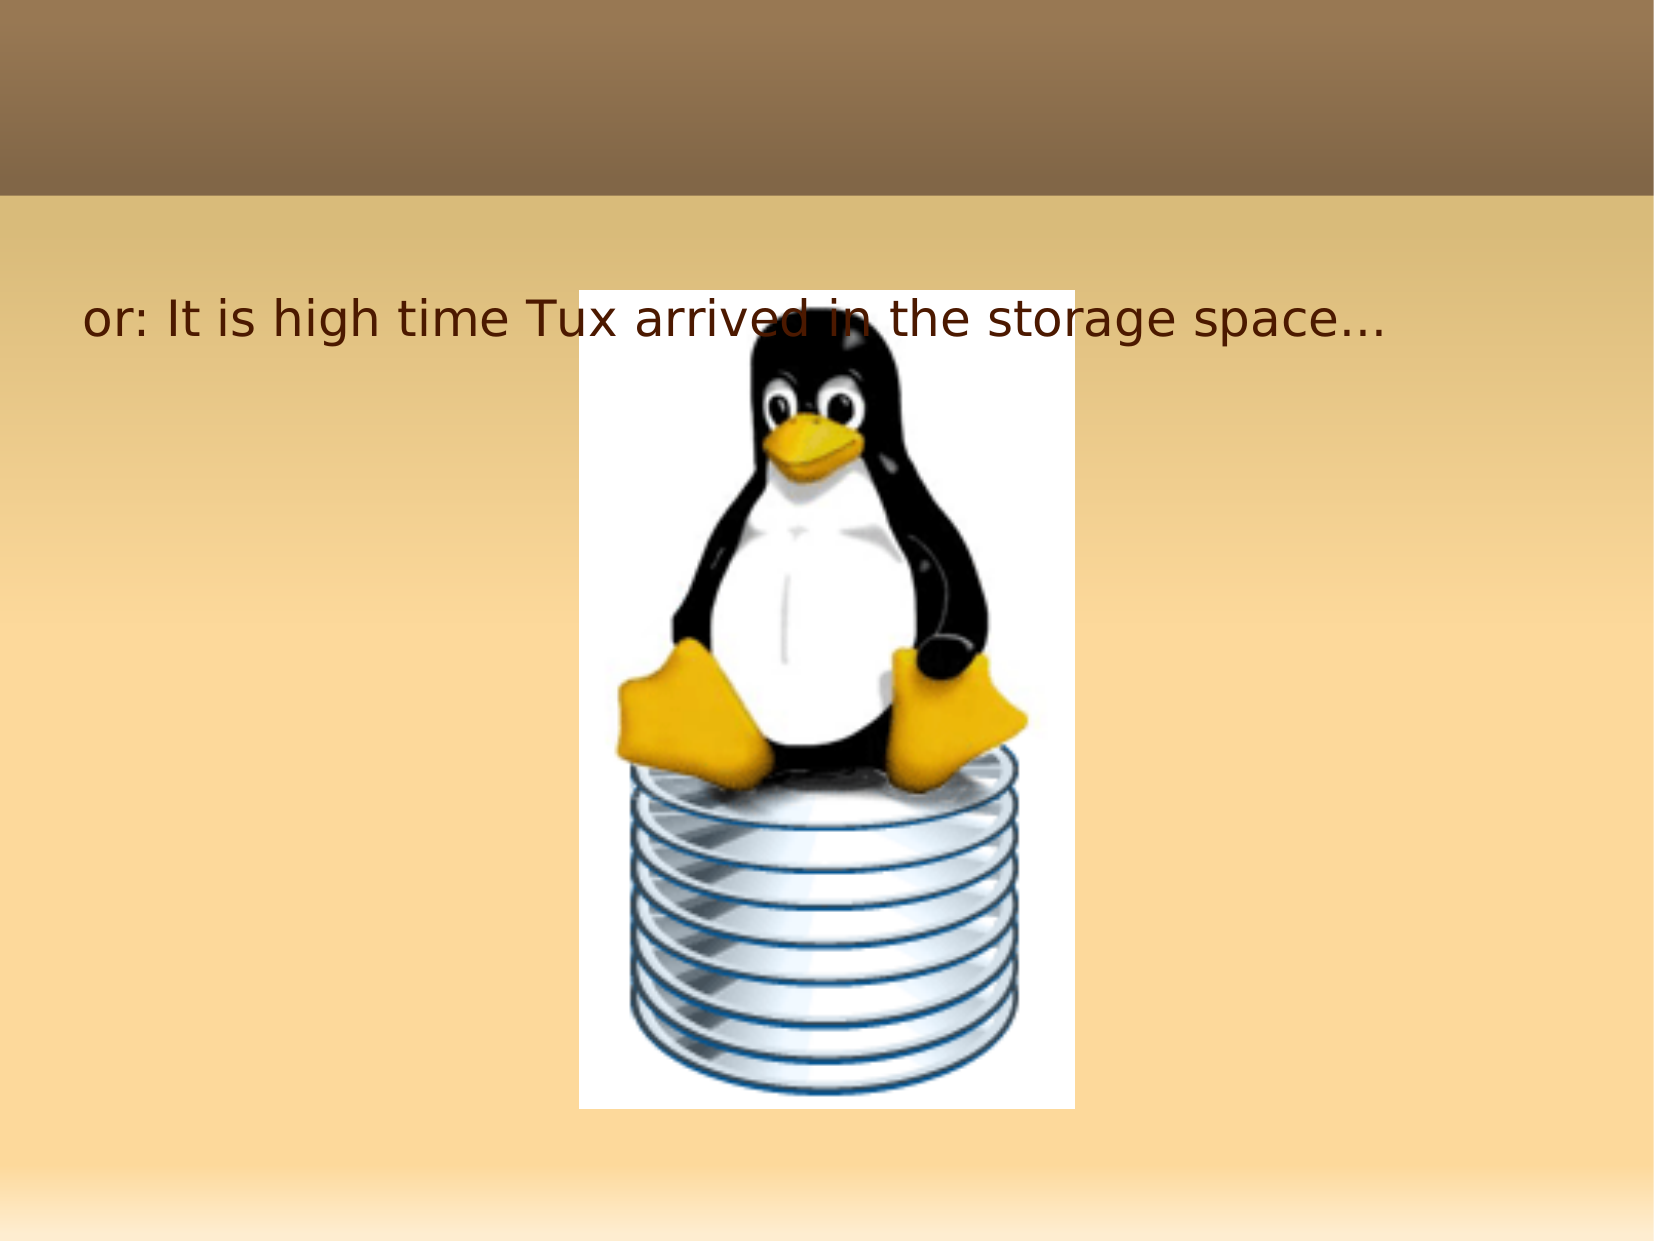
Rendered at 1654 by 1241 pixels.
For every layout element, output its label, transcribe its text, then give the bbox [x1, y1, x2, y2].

title [59, 0, 1595, 497]
list or: It is high time Tux arrived in the storage space... [845, 290, 1572, 1109]
picture [0, 0, 1654, 1241]
title [190, 312, 198, 332]
